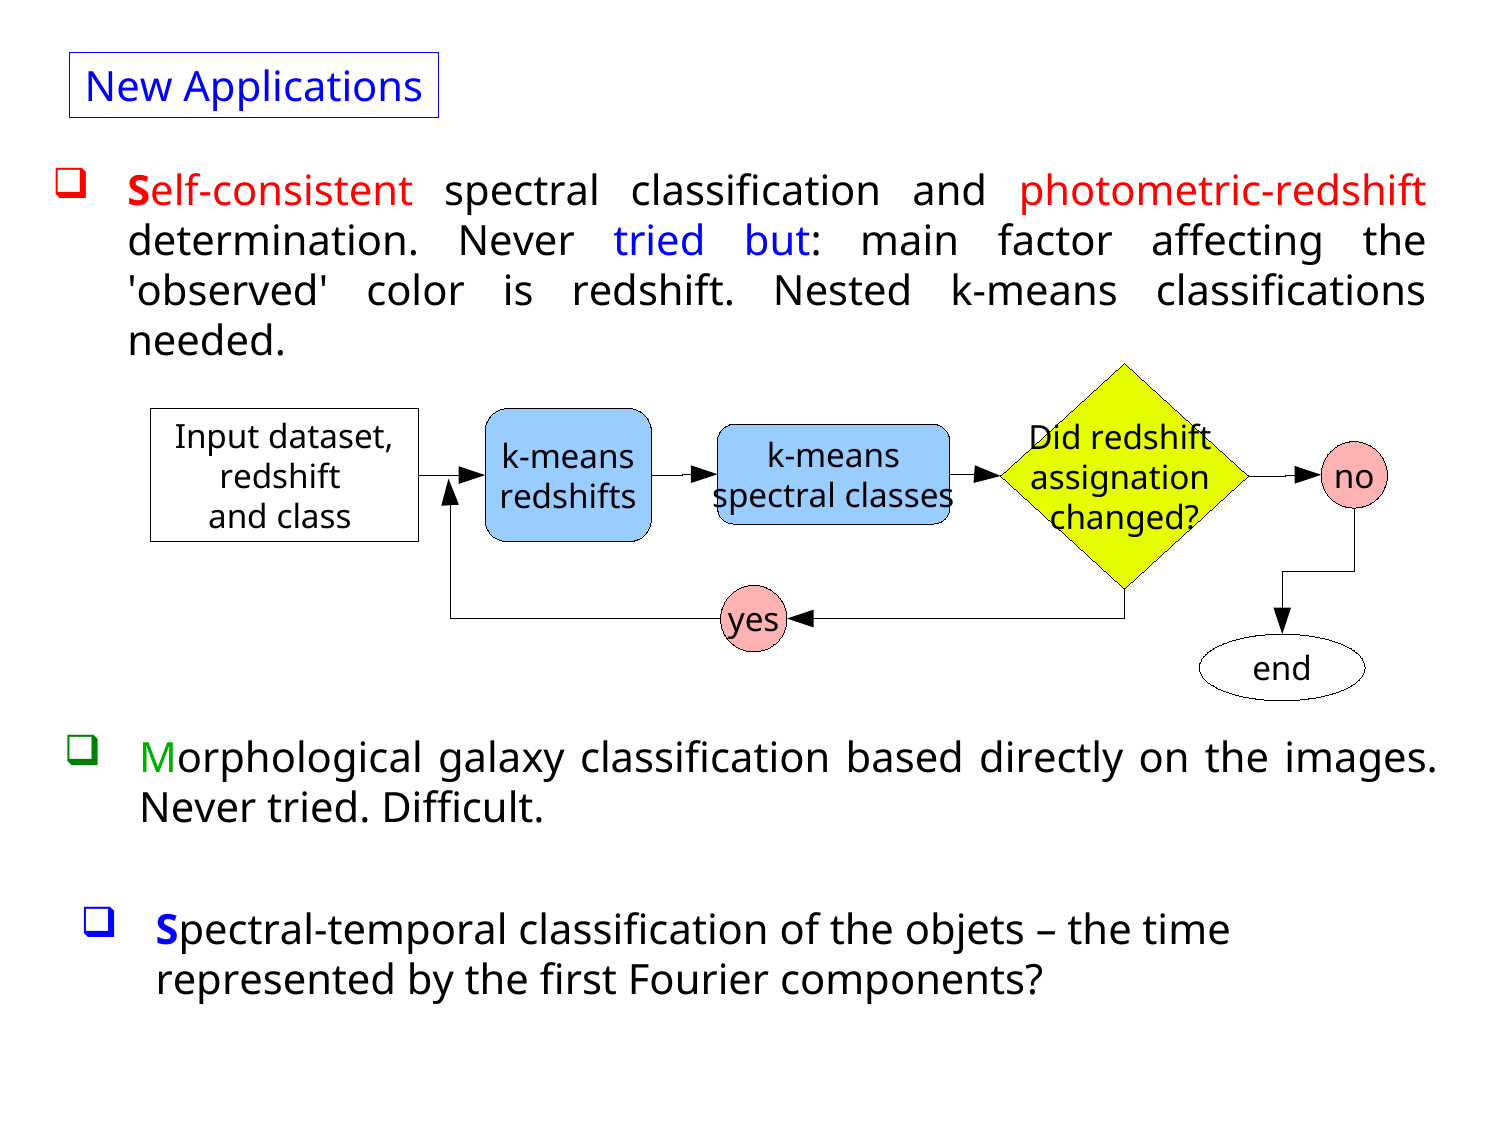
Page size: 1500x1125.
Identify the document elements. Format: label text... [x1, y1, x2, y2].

text_box New Applications [69, 52, 433, 118]
text_box yes [720, 585, 787, 652]
text_box Spectral-temporal classification of the objets – the time represented by the first Fourier components? [65, 894, 1403, 1011]
text_box Input dataset, redshift and class [150, 408, 419, 542]
text_box end [1199, 634, 1366, 701]
text_box Self-consistent spectral classification and photometric-redshift determination. Never tried but: main factor affecting the 'observed' color is redshift. Nested k-means classifications needed. [37, 155, 1442, 372]
text_box Did redshift assignation changed? [1001, 363, 1249, 589]
text_box no [1321, 441, 1388, 509]
text_box k-means spectral classes [717, 424, 950, 525]
text_box Morphological galaxy classification based directly on the images. Never tried. Difficult. [49, 722, 1454, 839]
text_box k-means redshifts [485, 408, 652, 542]
